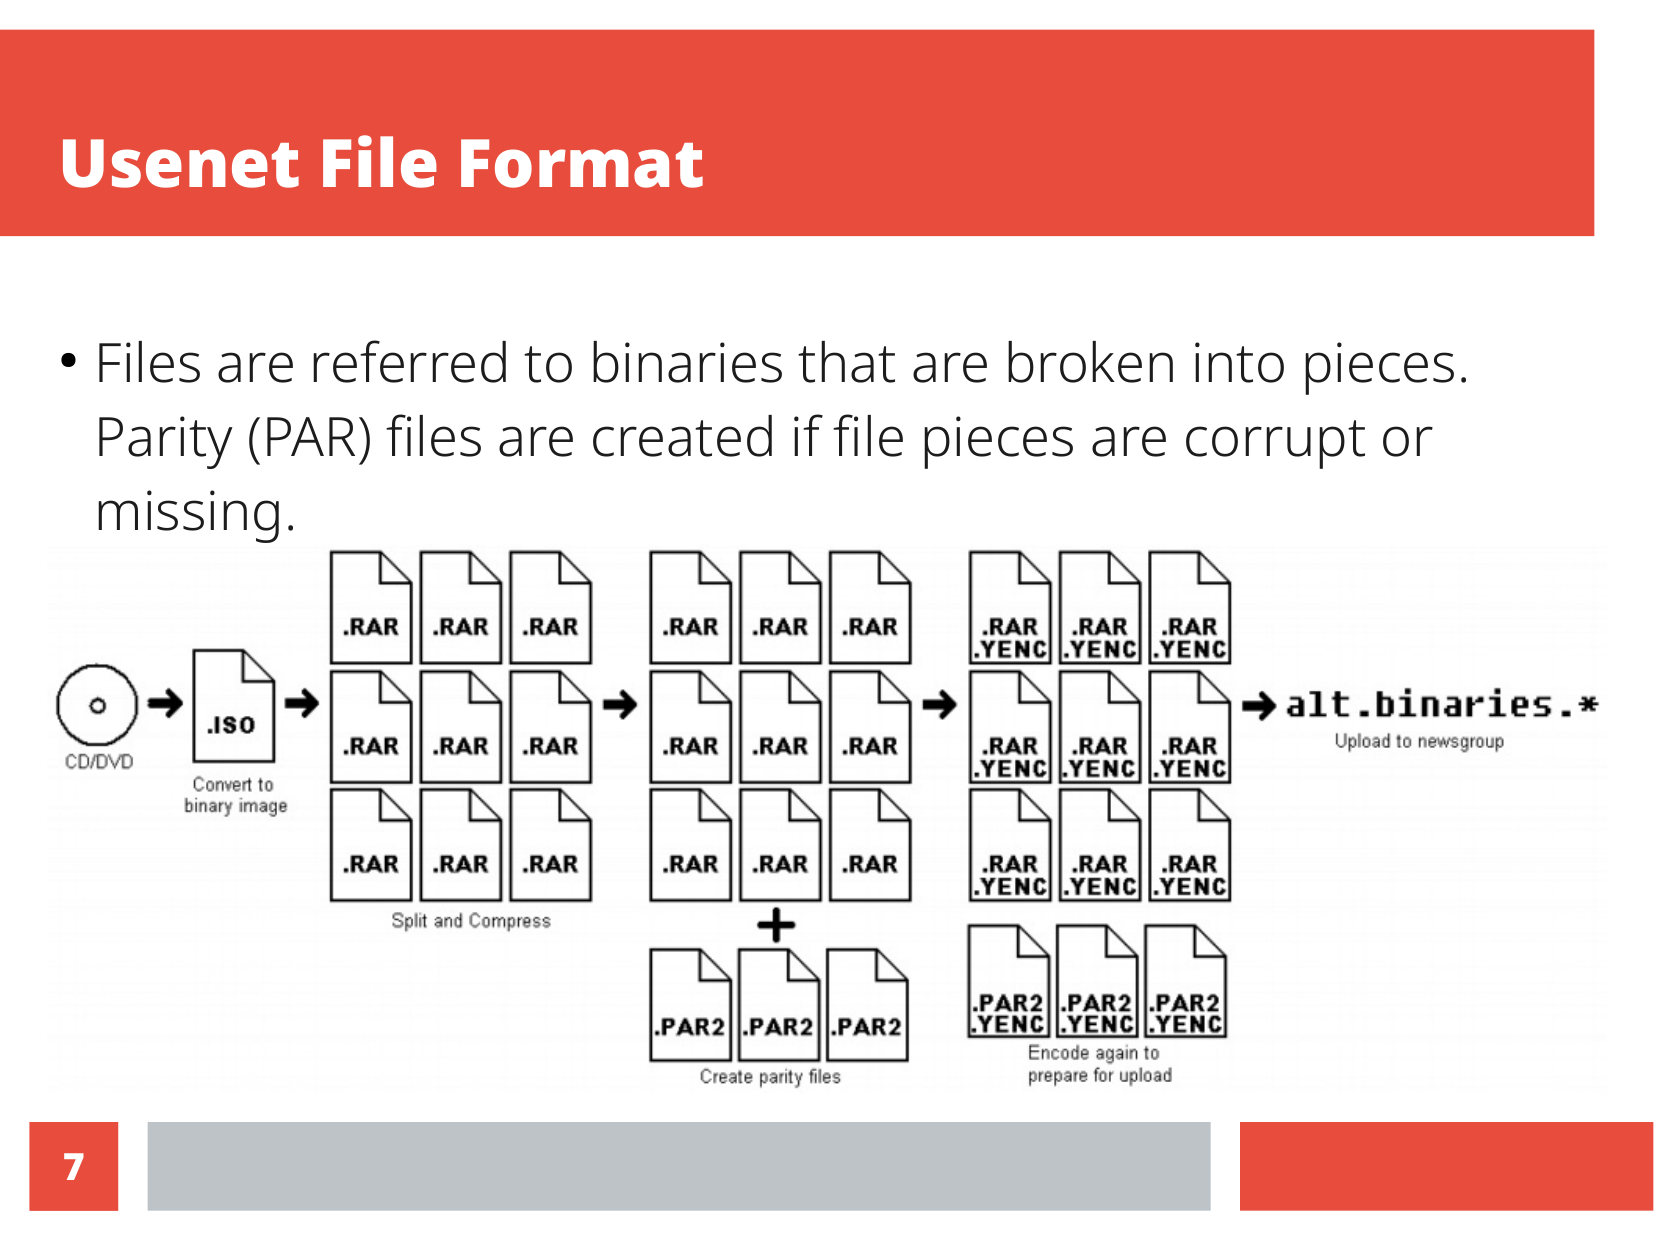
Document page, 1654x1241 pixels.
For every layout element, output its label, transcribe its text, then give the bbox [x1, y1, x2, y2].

subtitle Files are referred to binaries that are broken into pieces. Parity (PAR) files are created if file pieces are corrupt or missing. [59, 324, 1565, 544]
picture [47, 544, 1607, 1093]
title Usenet File Format [59, 59, 1595, 207]
